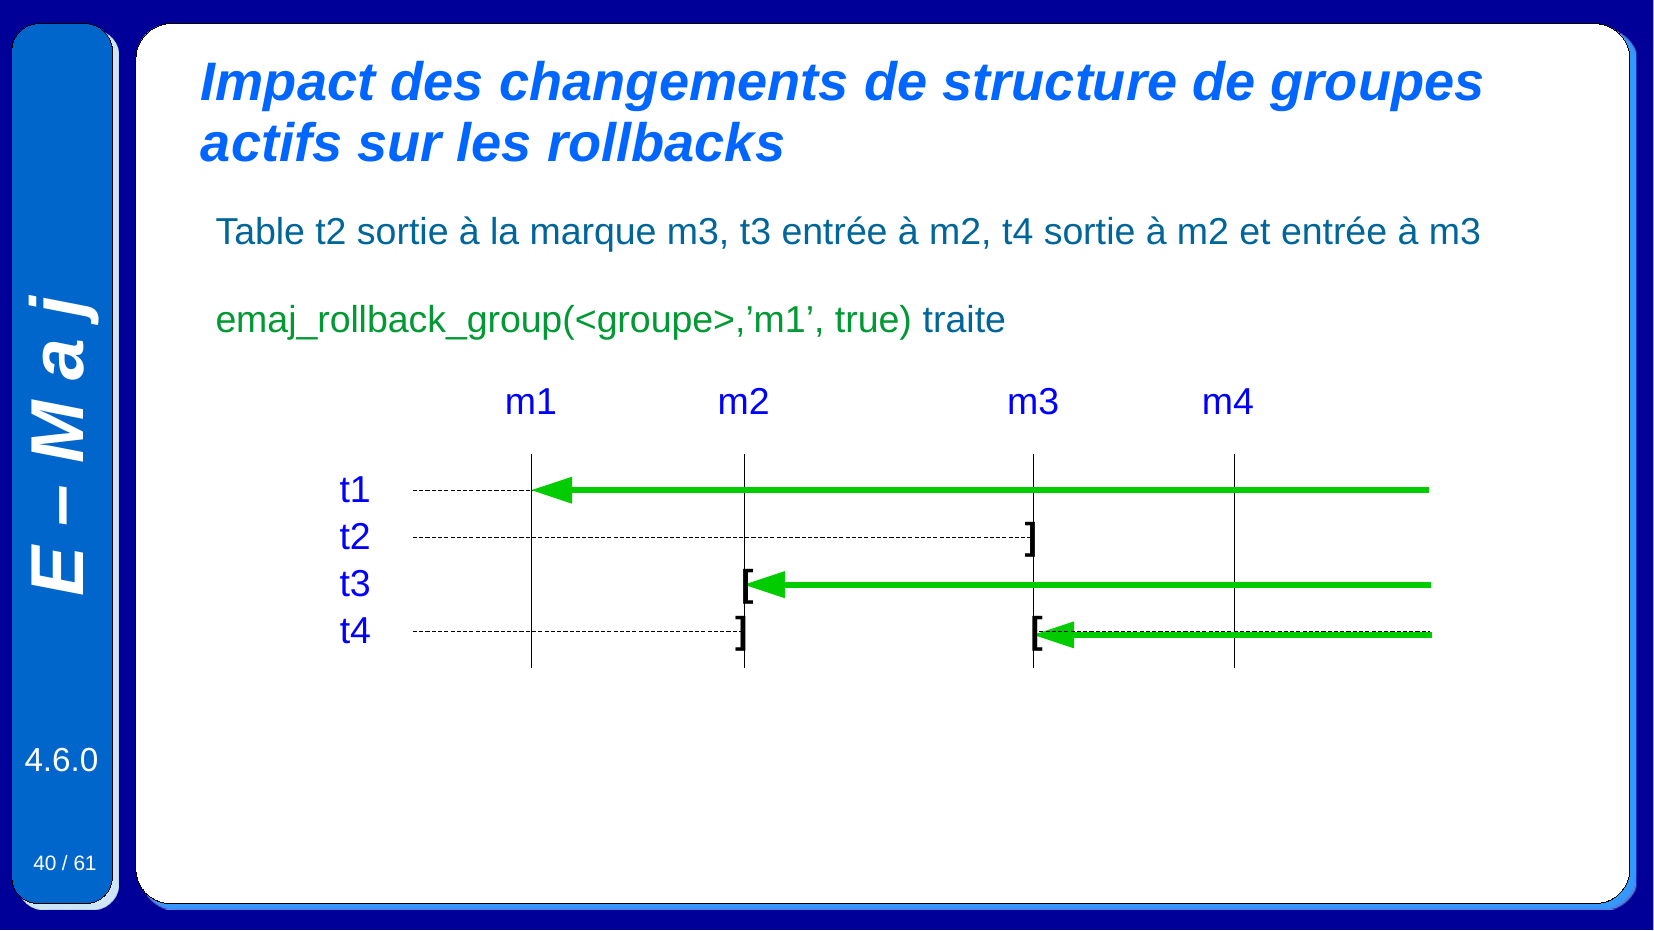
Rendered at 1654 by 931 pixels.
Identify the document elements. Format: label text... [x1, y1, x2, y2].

text_box emaj_rollback_group(<groupe>,’m1’, true) traite [200, 291, 1094, 349]
text_box ] [1009, 507, 1053, 565]
text_box m4 [1187, 373, 1269, 430]
text_box t1 [324, 460, 386, 507]
text_box t2 [324, 507, 386, 555]
text_box ] [720, 602, 763, 660]
text_box [ [1015, 602, 1058, 660]
text_box t3 [324, 555, 386, 602]
text_box t4 [324, 602, 386, 660]
text_box m3 [992, 373, 1074, 430]
text_box Table t2 sortie à la marque m3, t3 entrée à m2, t4 sortie à m2 et entrée à m3 [200, 203, 1508, 260]
text_box m2 [702, 373, 785, 430]
text_box m1 [490, 373, 572, 430]
title Impact des changements de structure de groupes actifs sur les rollbacks [200, 34, 1575, 191]
text_box [ [726, 555, 769, 612]
